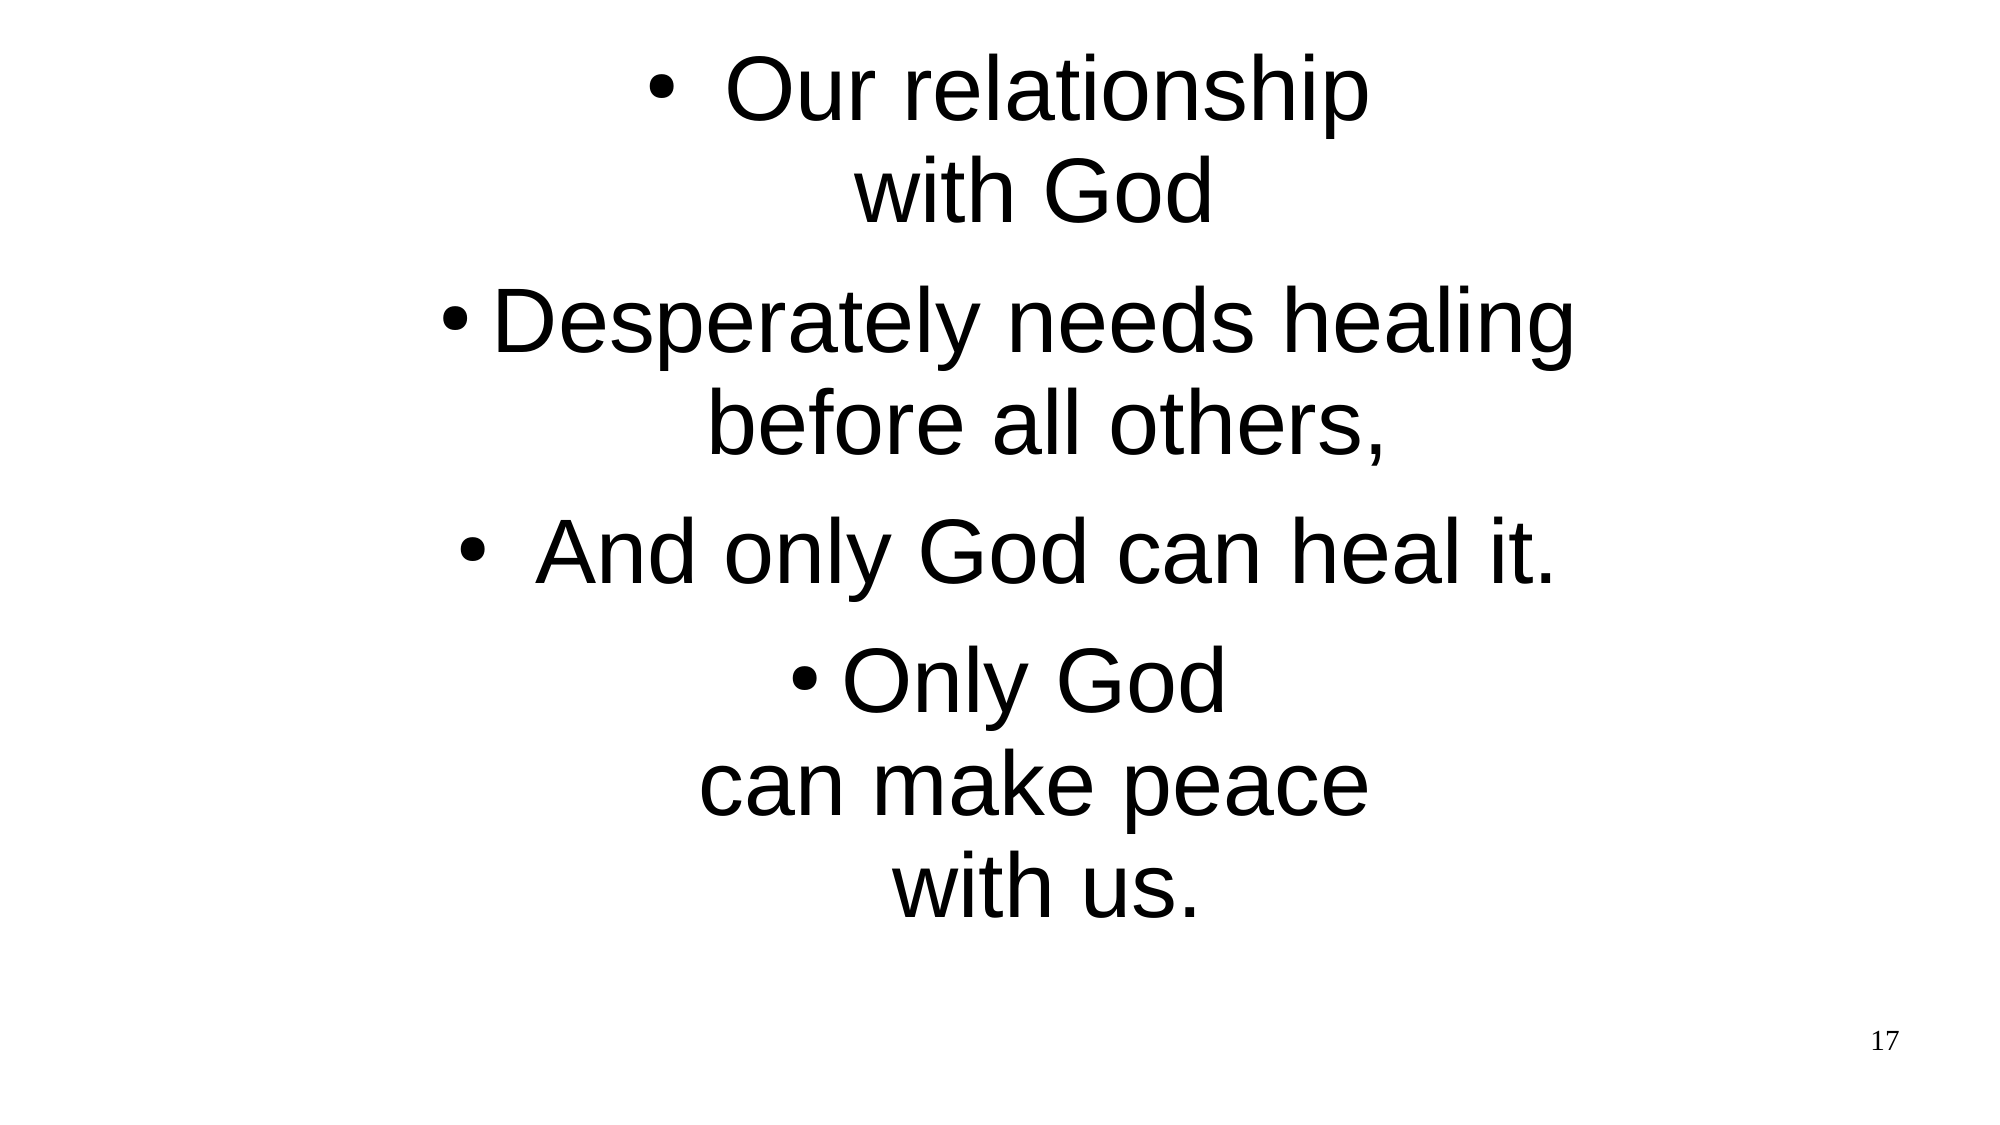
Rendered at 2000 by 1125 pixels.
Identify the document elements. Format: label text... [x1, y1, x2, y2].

list Our relationship with God Desperately needs healing before all others, And only God can heal it. Only God can make peace with us. [37, 37, 1988, 1088]
